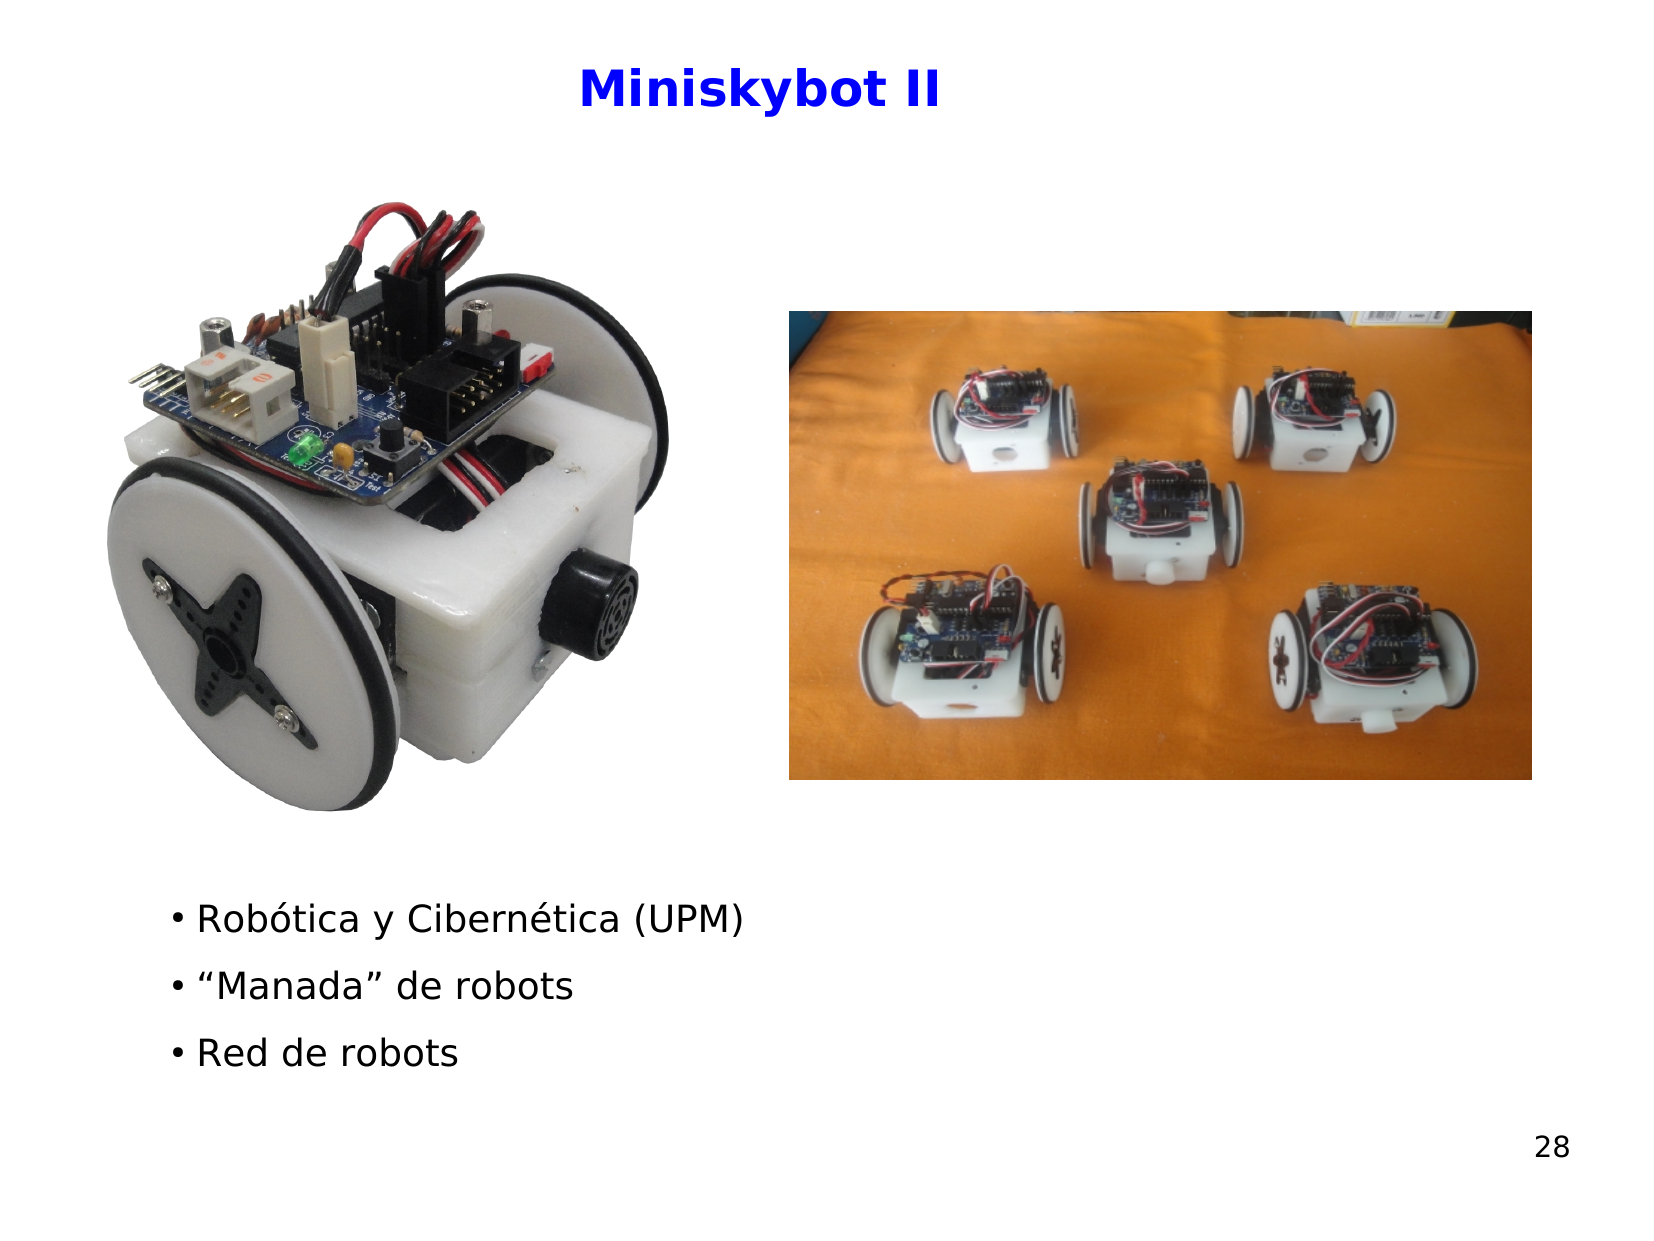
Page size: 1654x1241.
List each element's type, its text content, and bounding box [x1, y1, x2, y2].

picture [789, 311, 1532, 780]
text_box Robótica y Cibernética (UPM) “Manada” de robots Red de robots [156, 889, 900, 1083]
picture [85, 184, 695, 842]
text_box Miniskybot II [563, 52, 1166, 126]
